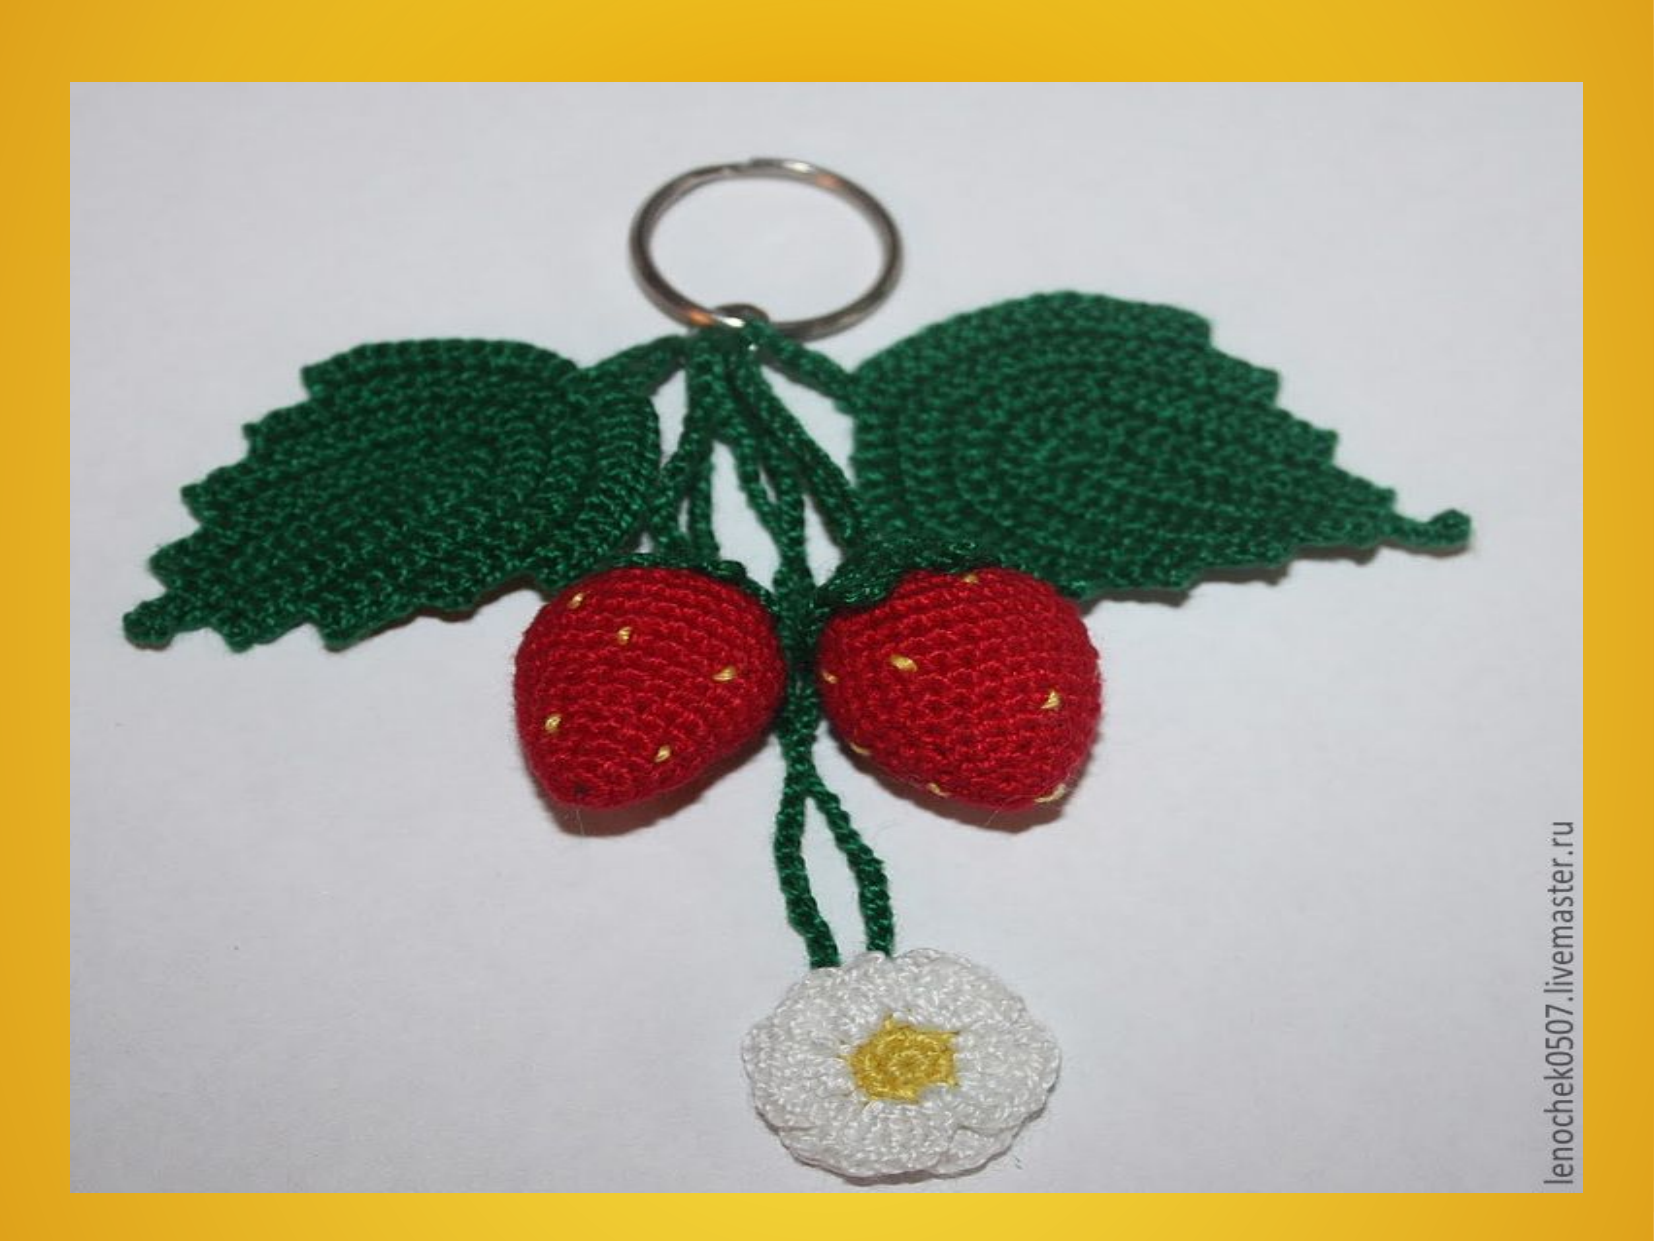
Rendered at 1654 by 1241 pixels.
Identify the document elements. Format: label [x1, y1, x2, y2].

picture [70, 82, 1583, 1193]
